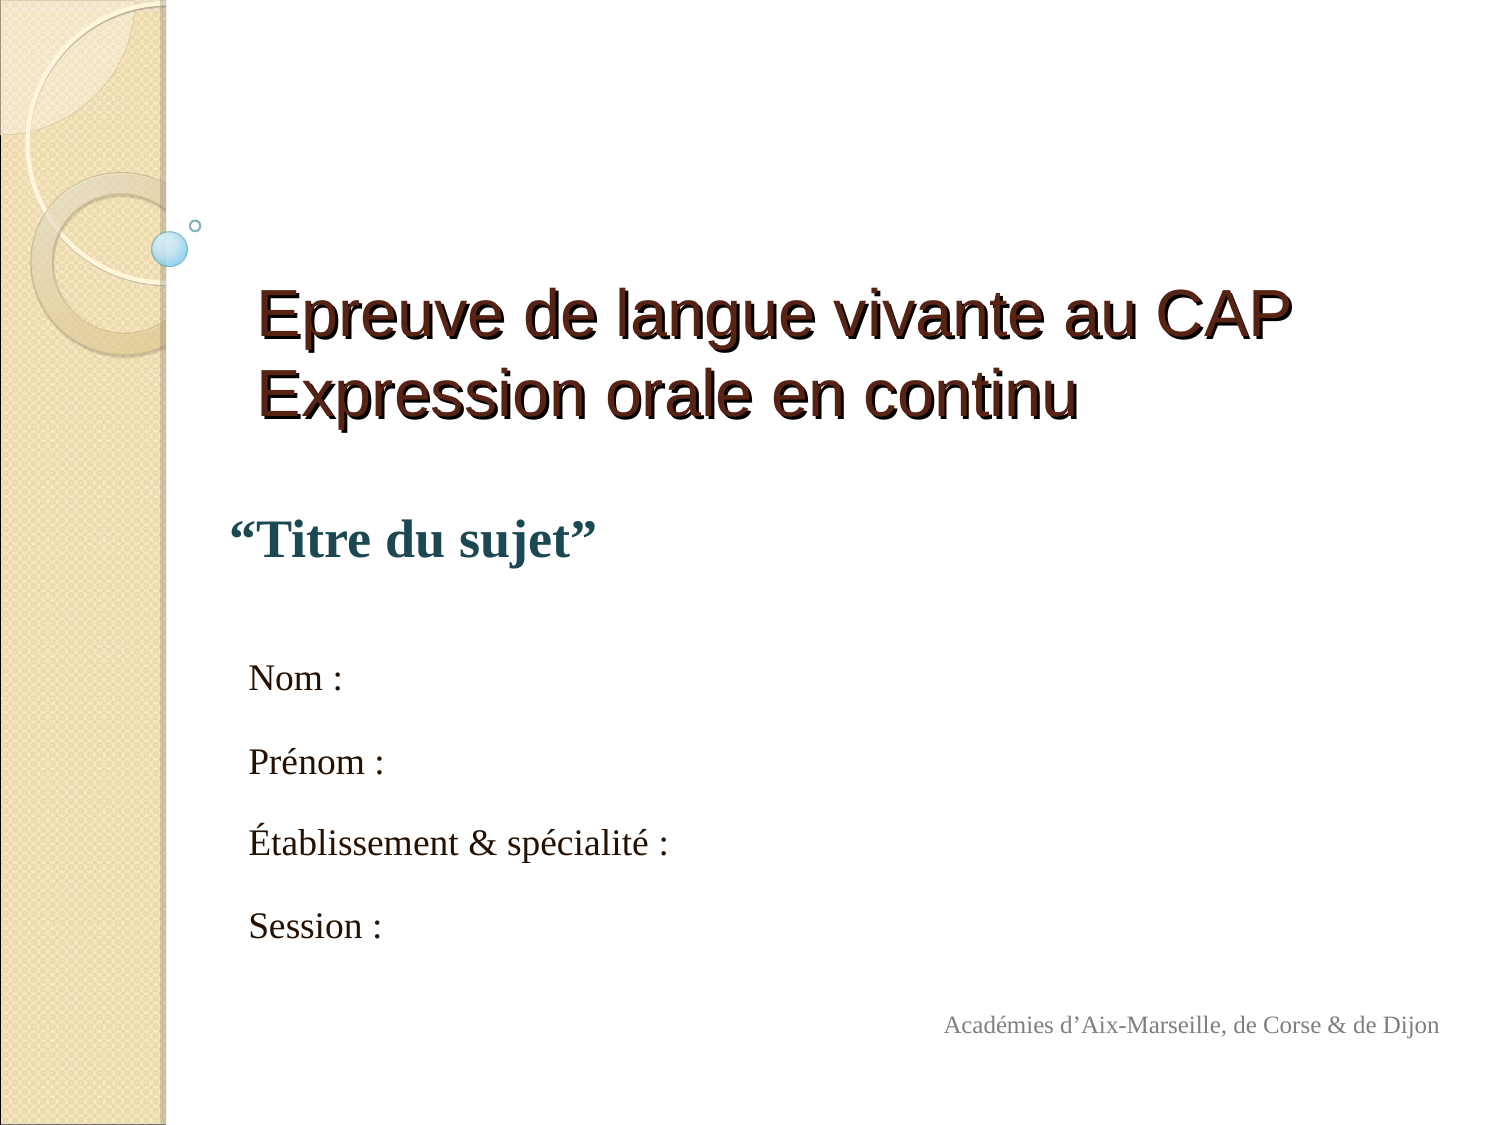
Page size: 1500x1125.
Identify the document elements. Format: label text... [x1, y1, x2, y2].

title Epreuve de langue vivante au CAP Expression orale en continu [242, 262, 1405, 438]
text_box Académies d’Aix-Marseille, de Corse & de Dijon [560, 1000, 1456, 1071]
text_box Prénom : [233, 729, 1128, 799]
text_box Nom : [233, 645, 1128, 715]
picture [0, 9, 189, 1125]
subtitle “Titre du sujet” [209, 503, 1223, 691]
picture [136, 0, 160, 4]
text_box Session : [233, 893, 1128, 1012]
text_box Établissement & spécialité : [233, 810, 1128, 893]
